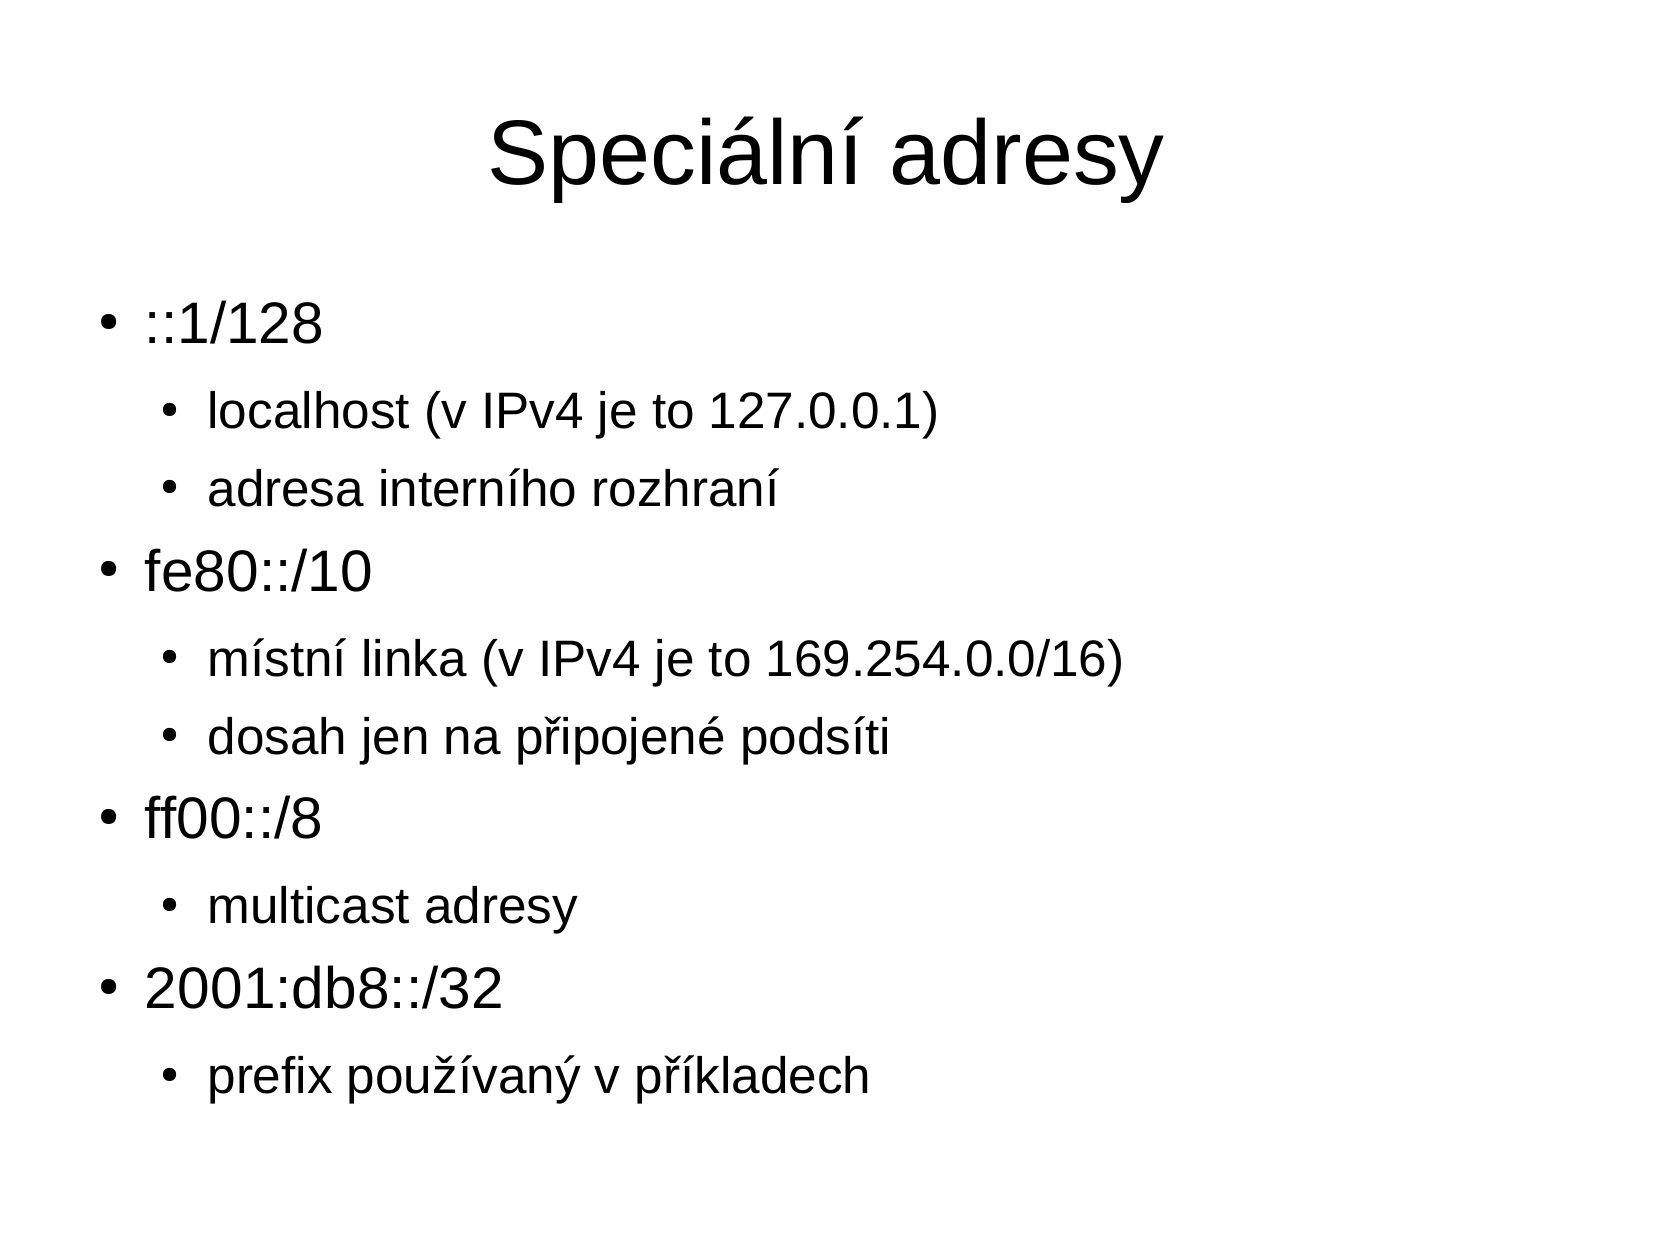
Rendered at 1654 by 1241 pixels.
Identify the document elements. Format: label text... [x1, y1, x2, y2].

title Speciální adresy [82, 49, 1571, 257]
list ::1/128 localhost (v IPv4 je to 127.0.0.1) adresa interního rozhraní fe80::/10 místní linka (v IPv4 je to 169.254.0.0/16) dosah jen na připojené podsíti ff00::/8 multicast adresy 2001:db8::/32 prefix používaný v příkladech [82, 290, 1571, 1109]
